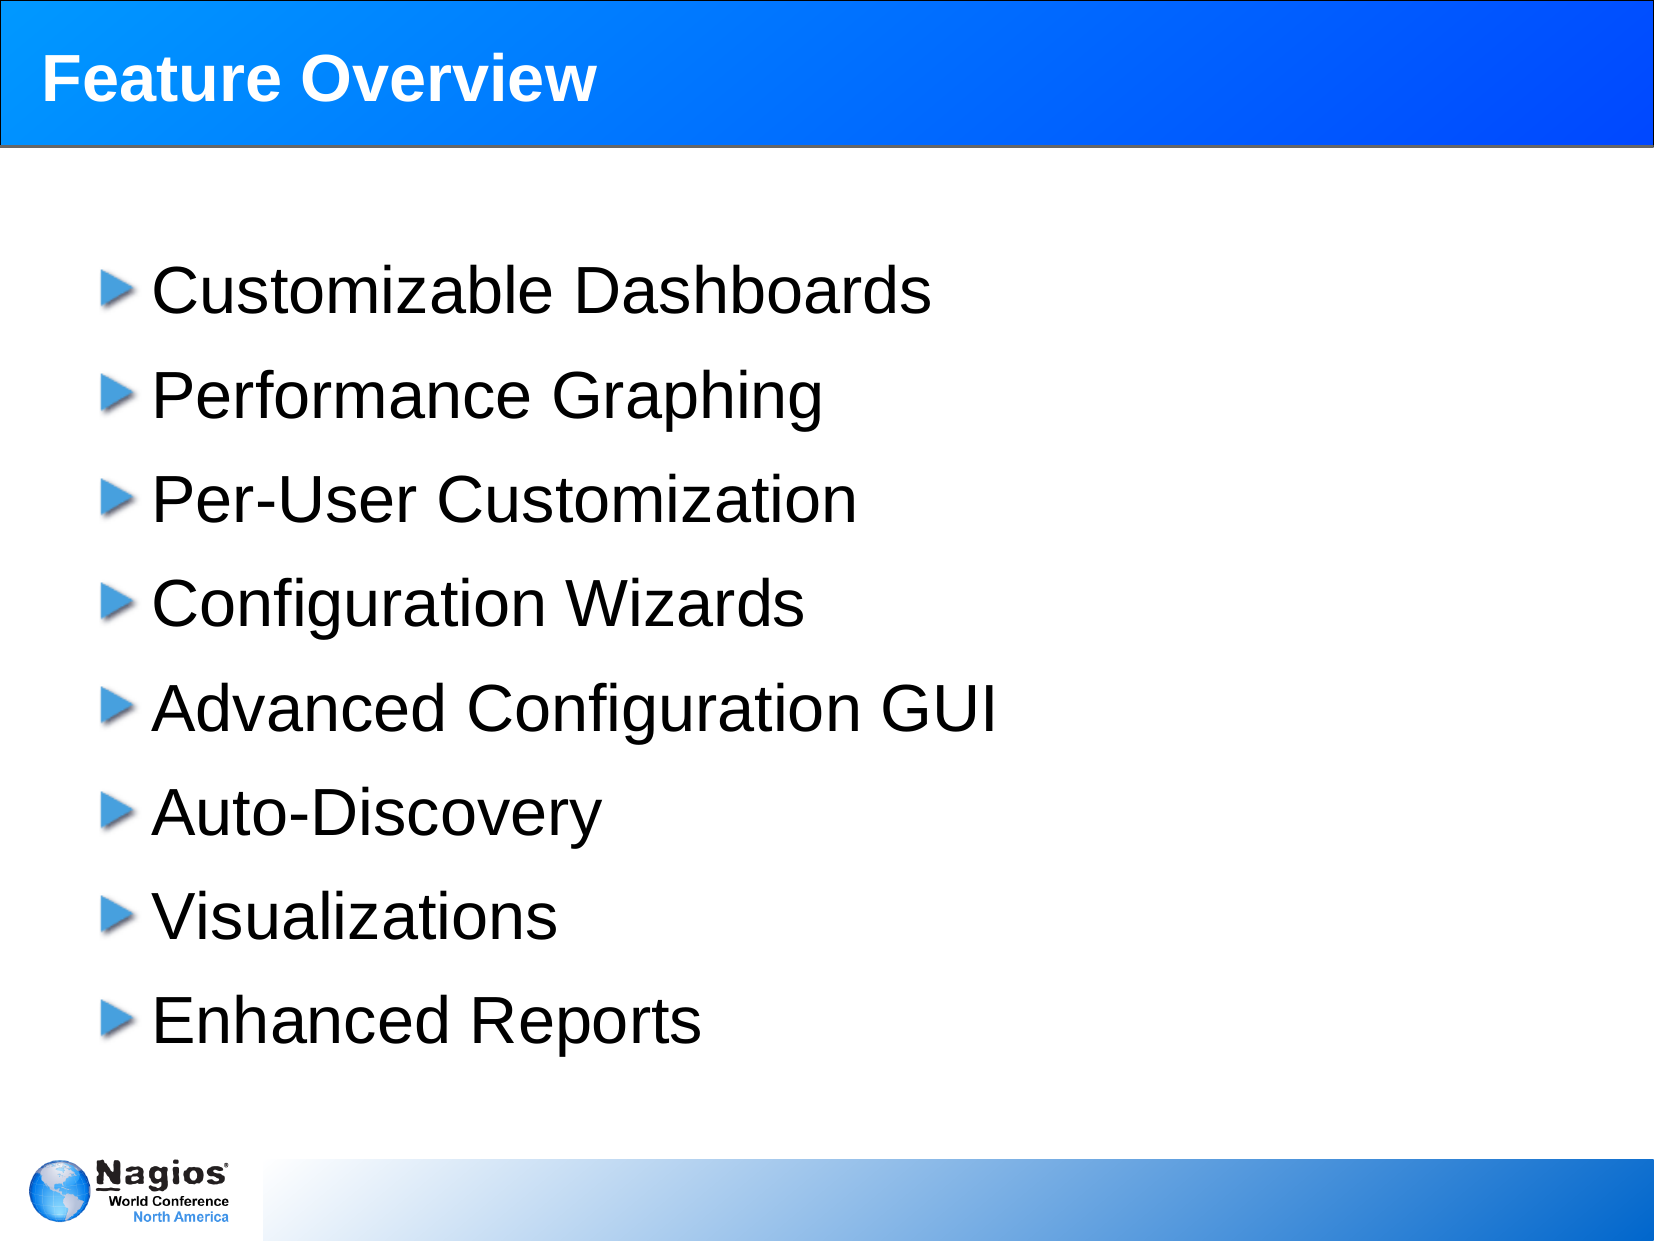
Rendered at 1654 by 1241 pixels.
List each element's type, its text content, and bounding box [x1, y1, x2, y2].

title Feature Overview [41, 29, 1248, 127]
picture [29, 1159, 229, 1235]
list Customizable Dashboards Performance Graphing Per-User Customization Configuration Wizards Advanced Configuration GUI Auto-Discovery Visualizations Enhanced Reports [80, 253, 1569, 1072]
